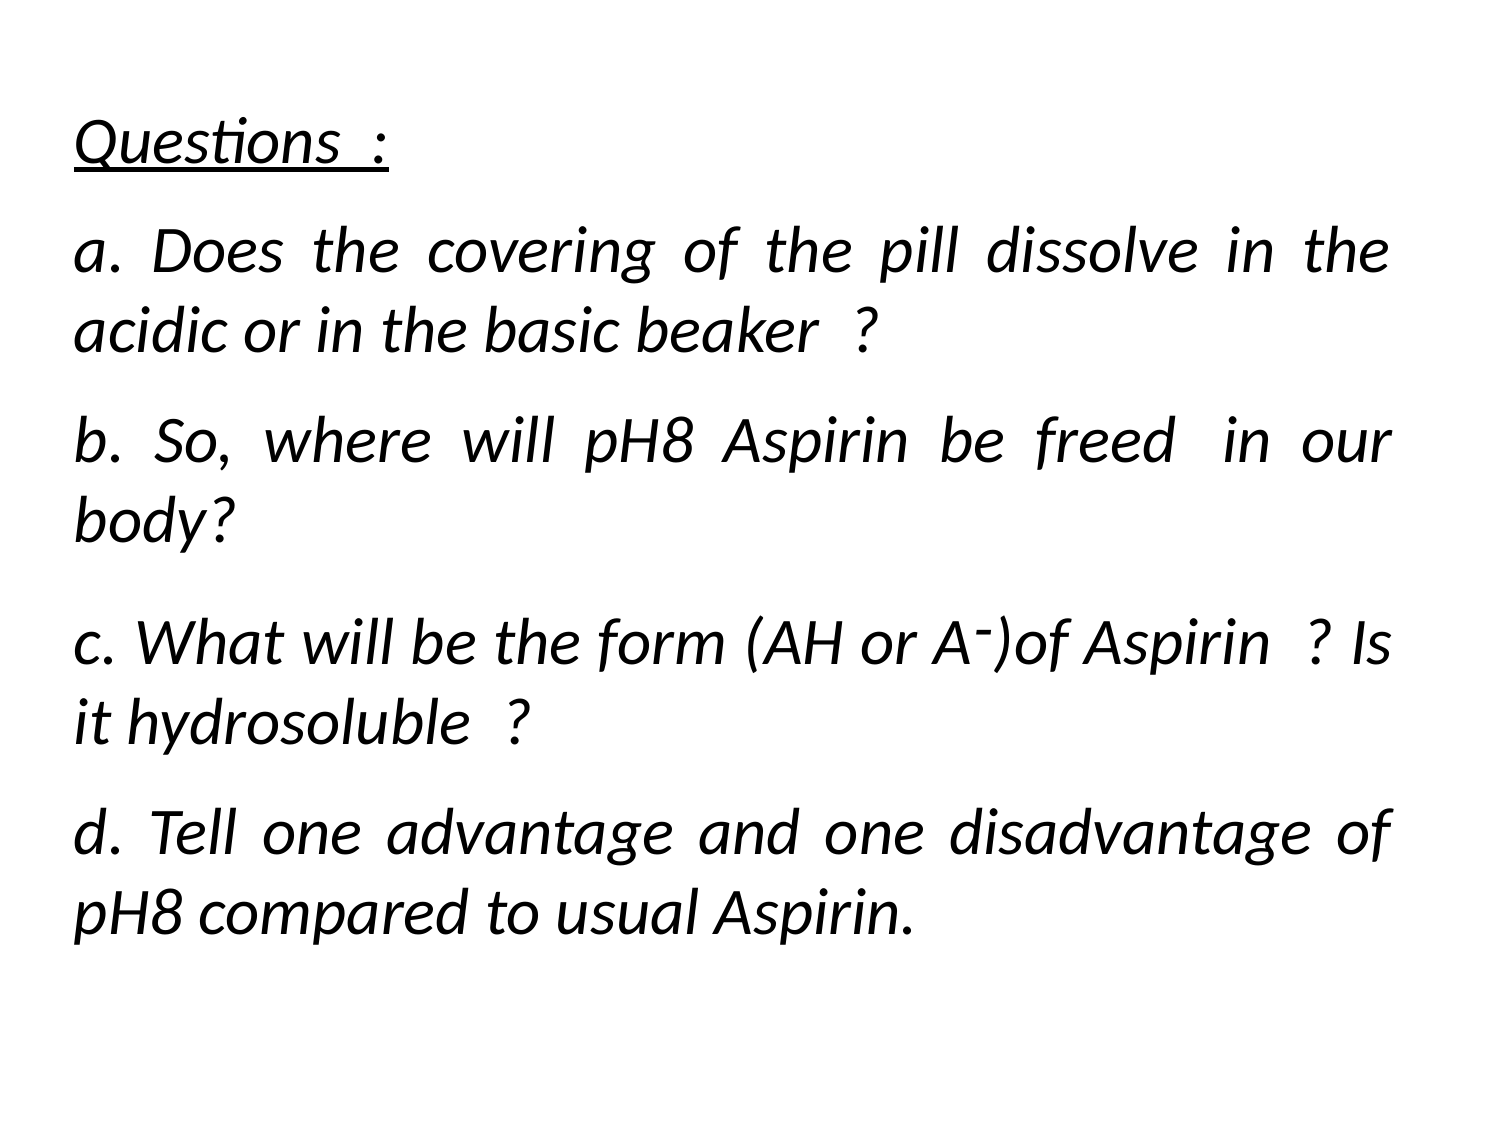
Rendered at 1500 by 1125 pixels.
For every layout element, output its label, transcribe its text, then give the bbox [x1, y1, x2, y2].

list Questions : a. Does the covering of the pill dissolve in the acidic or in the basic beaker ? b. So, where will pH8 Aspirin be freed in our body? c. What will be the form (AH or A-)of Aspirin ? Is it hydrosoluble ? d. Tell one advantage and one disadvantage of pH8 compared to usual Aspirin. [59, 88, 1418, 1034]
